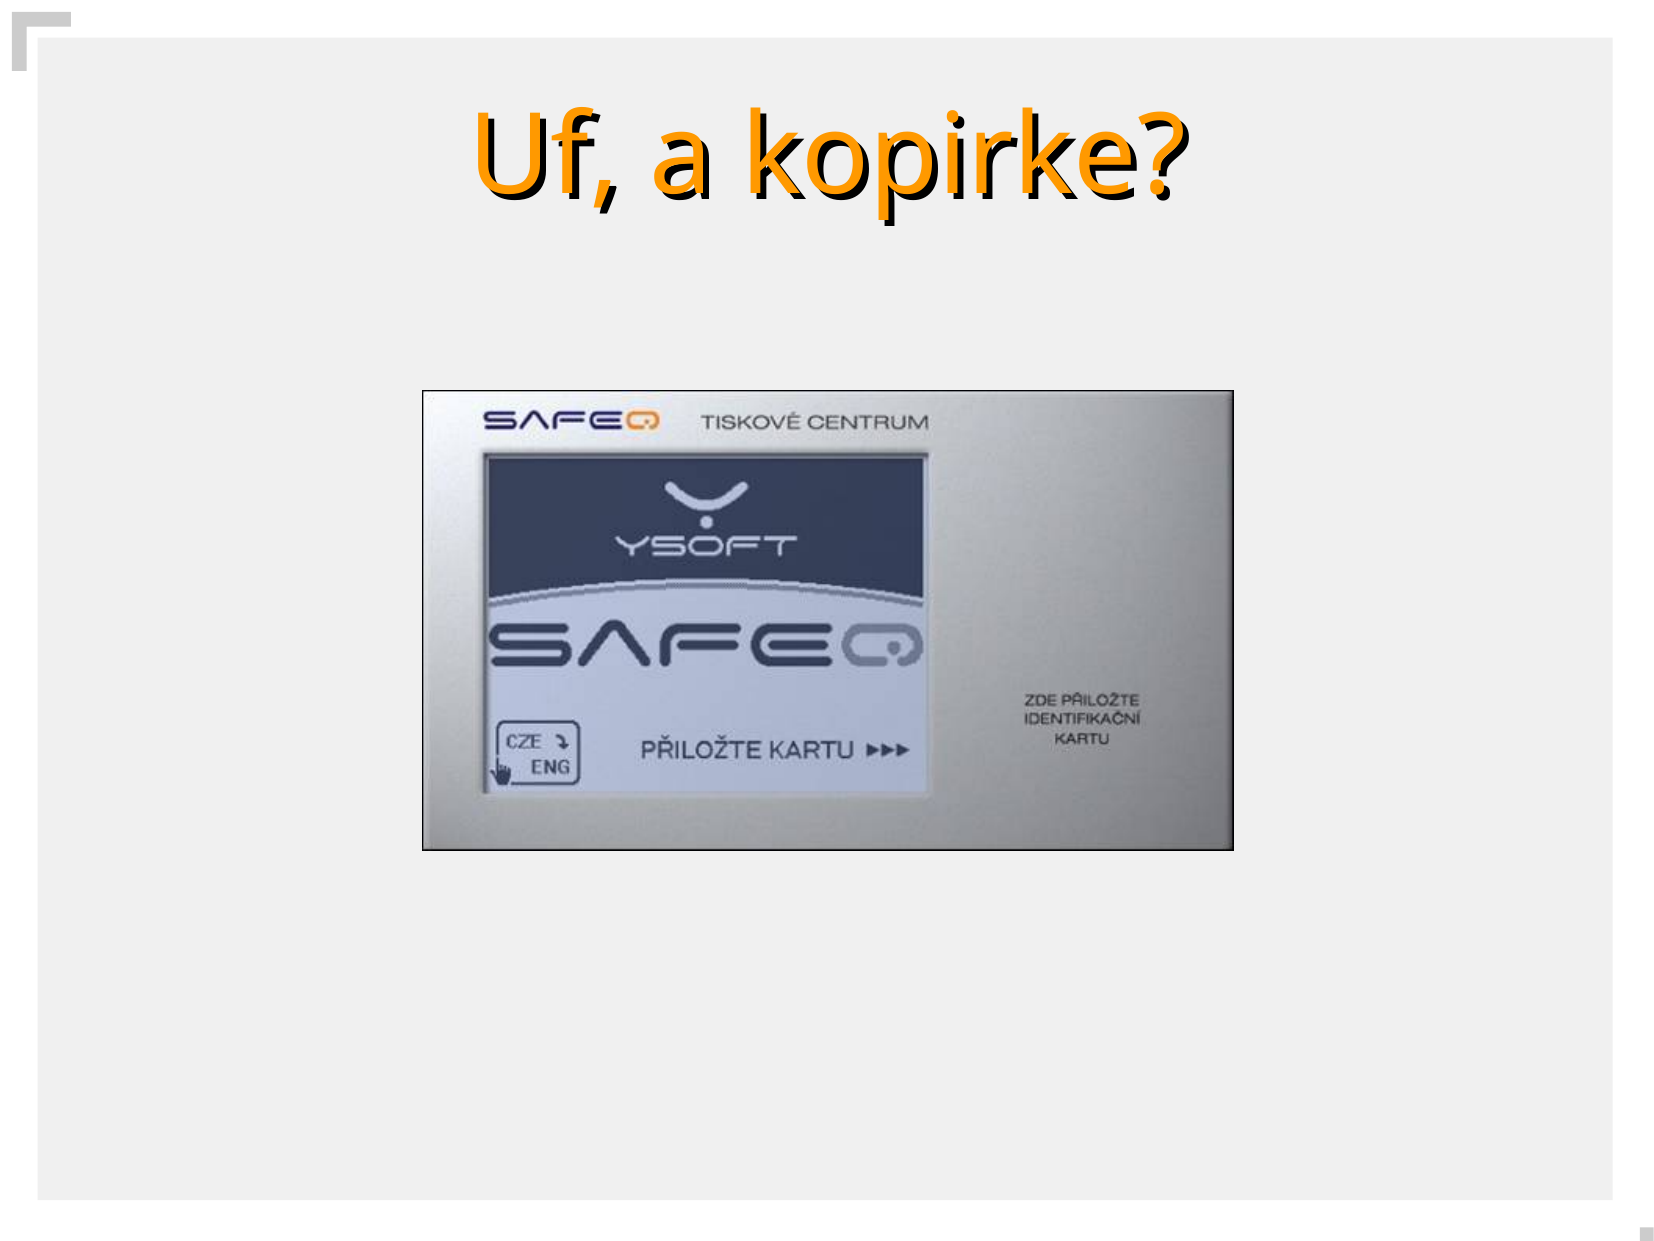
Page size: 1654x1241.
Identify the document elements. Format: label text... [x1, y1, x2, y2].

title Uf, a kopirke? [121, 46, 1534, 254]
picture [422, 390, 1234, 851]
